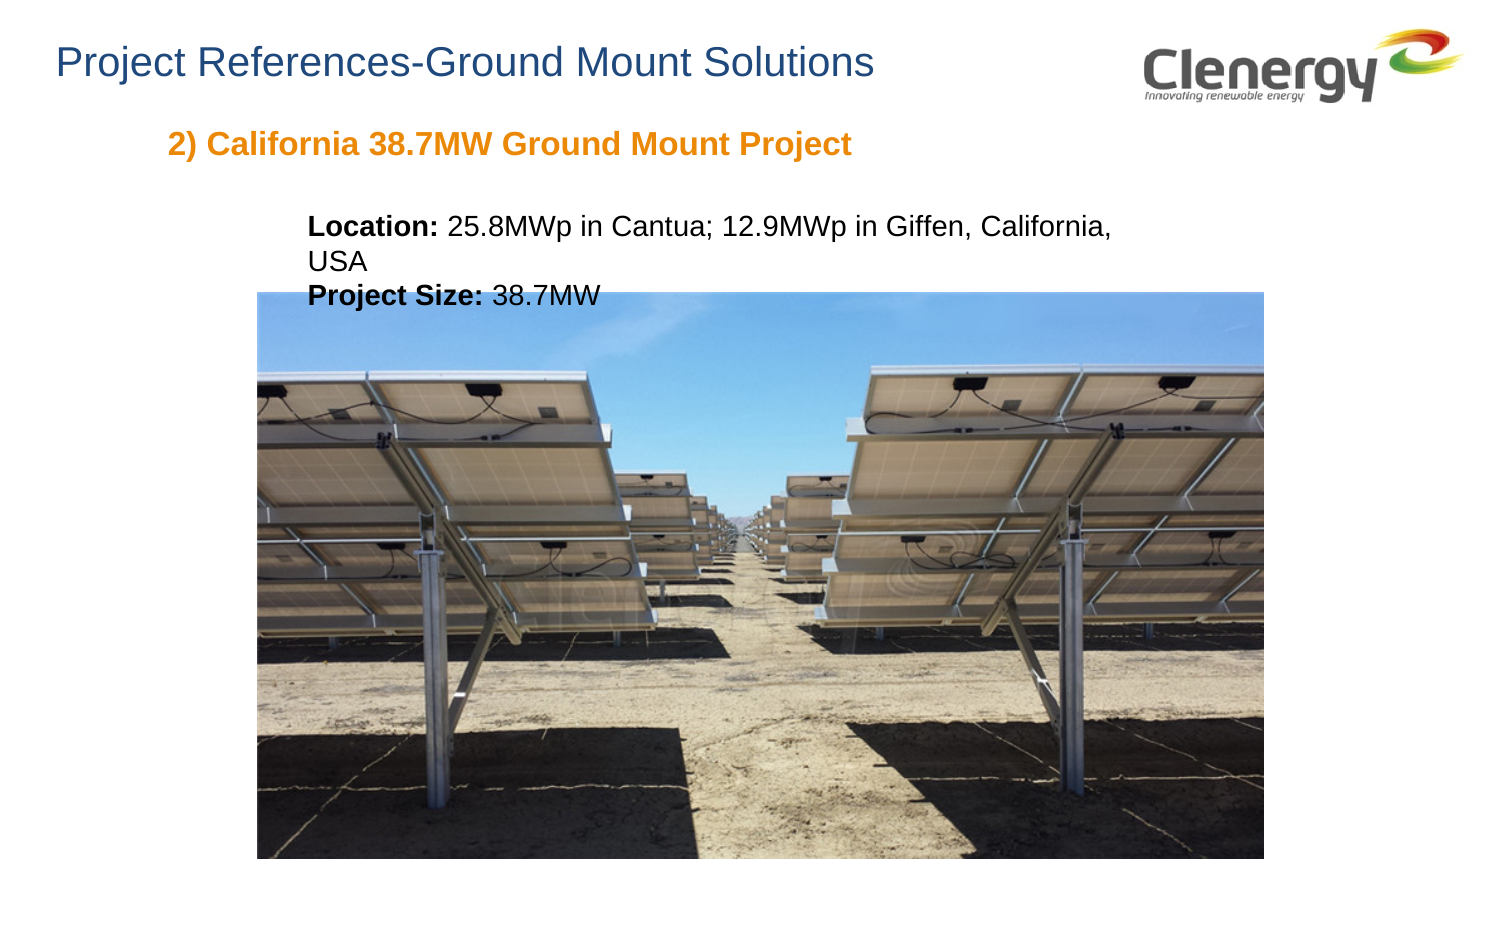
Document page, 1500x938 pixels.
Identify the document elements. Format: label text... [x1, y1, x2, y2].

list 2) California 38.7MW Ground Mount Project [152, 114, 1412, 247]
text_box Location: 25.8MWp in Cantua; 12.9MWp in Giffen, California, USA Project Size: 38.7MW [292, 199, 1196, 320]
picture [257, 292, 1264, 859]
picture [1109, 0, 1500, 132]
text_box Project References-Ground Mount Solutions [40, 23, 1385, 96]
